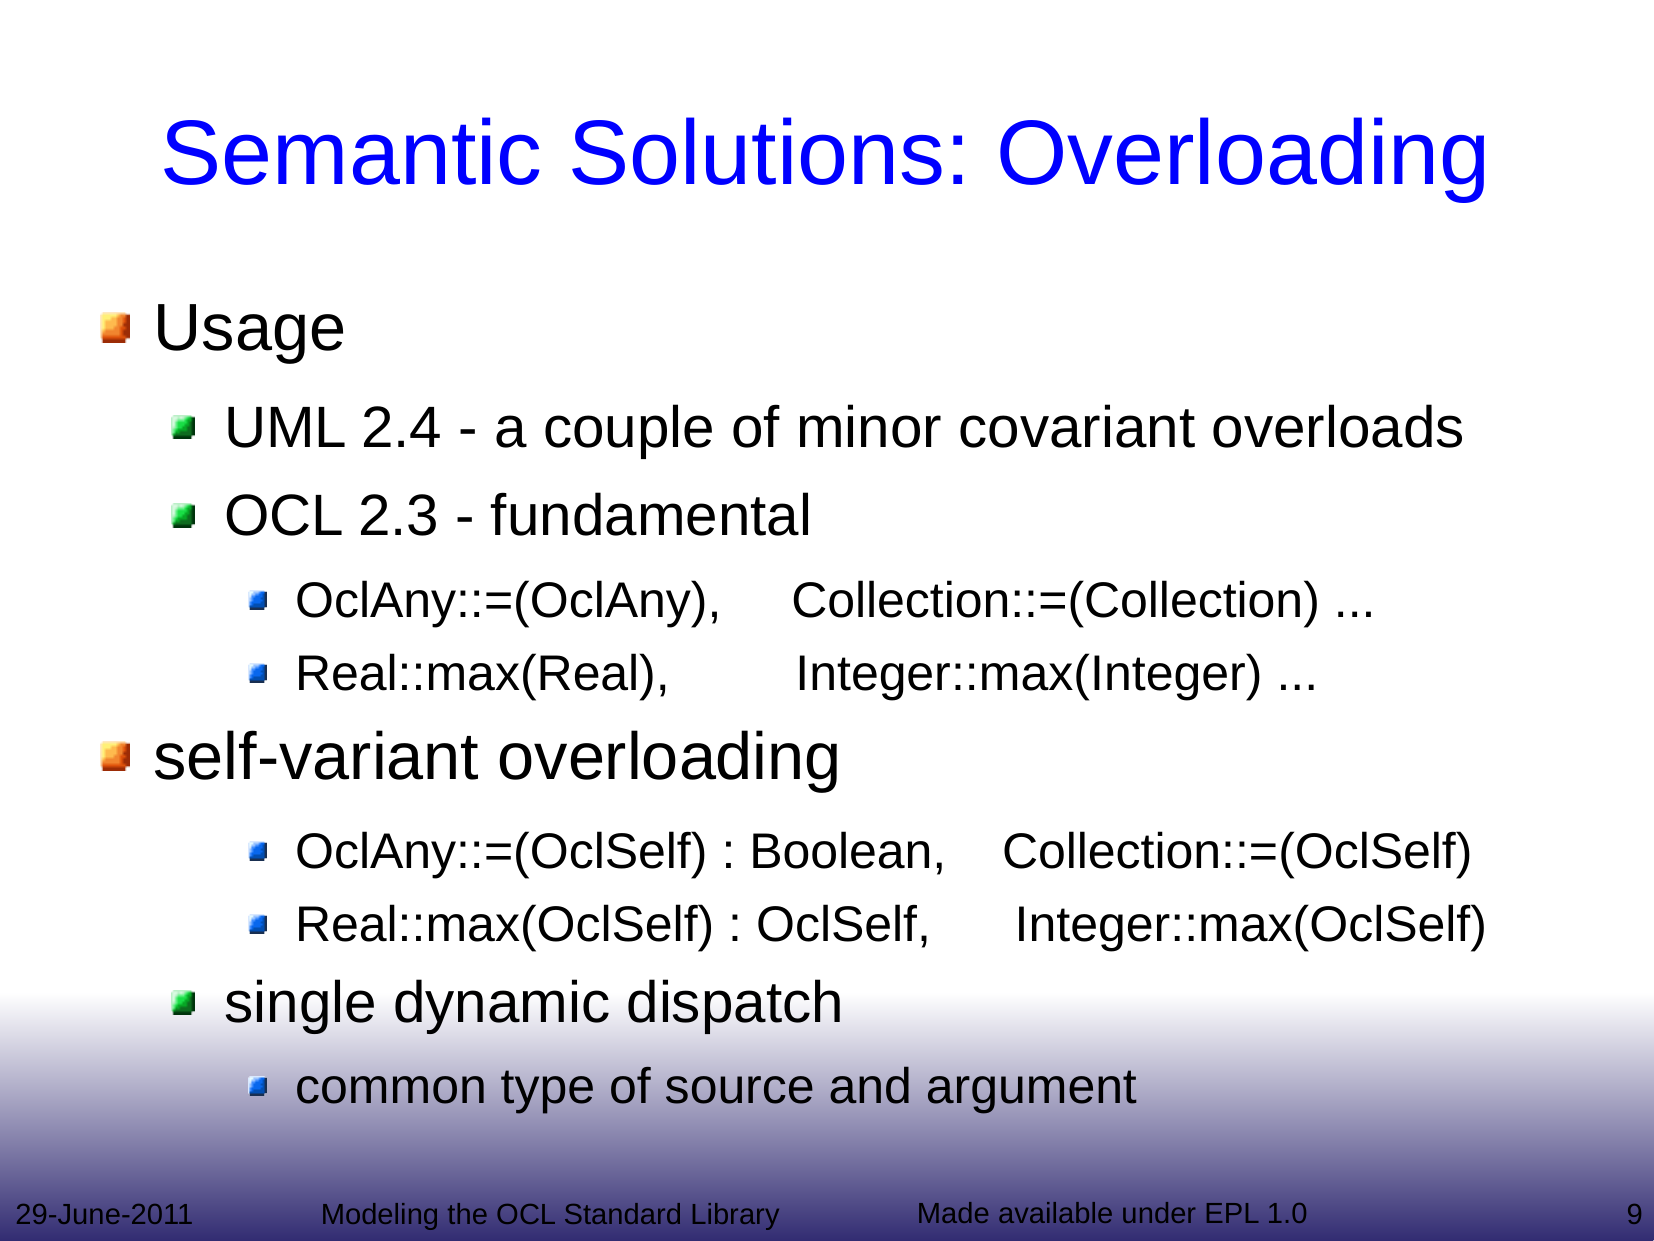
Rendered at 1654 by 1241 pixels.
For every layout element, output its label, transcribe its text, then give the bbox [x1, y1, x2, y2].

title Semantic Solutions: Overloading [82, 49, 1571, 257]
list Usage UML 2.4 - a couple of minor covariant overloads OCL 2.3 - fundamental OclAny::=(OclAny), Collection::=(Collection) ... Real::max(Real), Integer::max(Integer) ... self-variant overloading OclAny::=(OclSelf) : Boolean, Collection::=(OclSelf) Real::max(OclSelf) : OclSelf, Integer::max(OclSelf) single dynamic dispatch common type of source and argument [82, 290, 1571, 1114]
